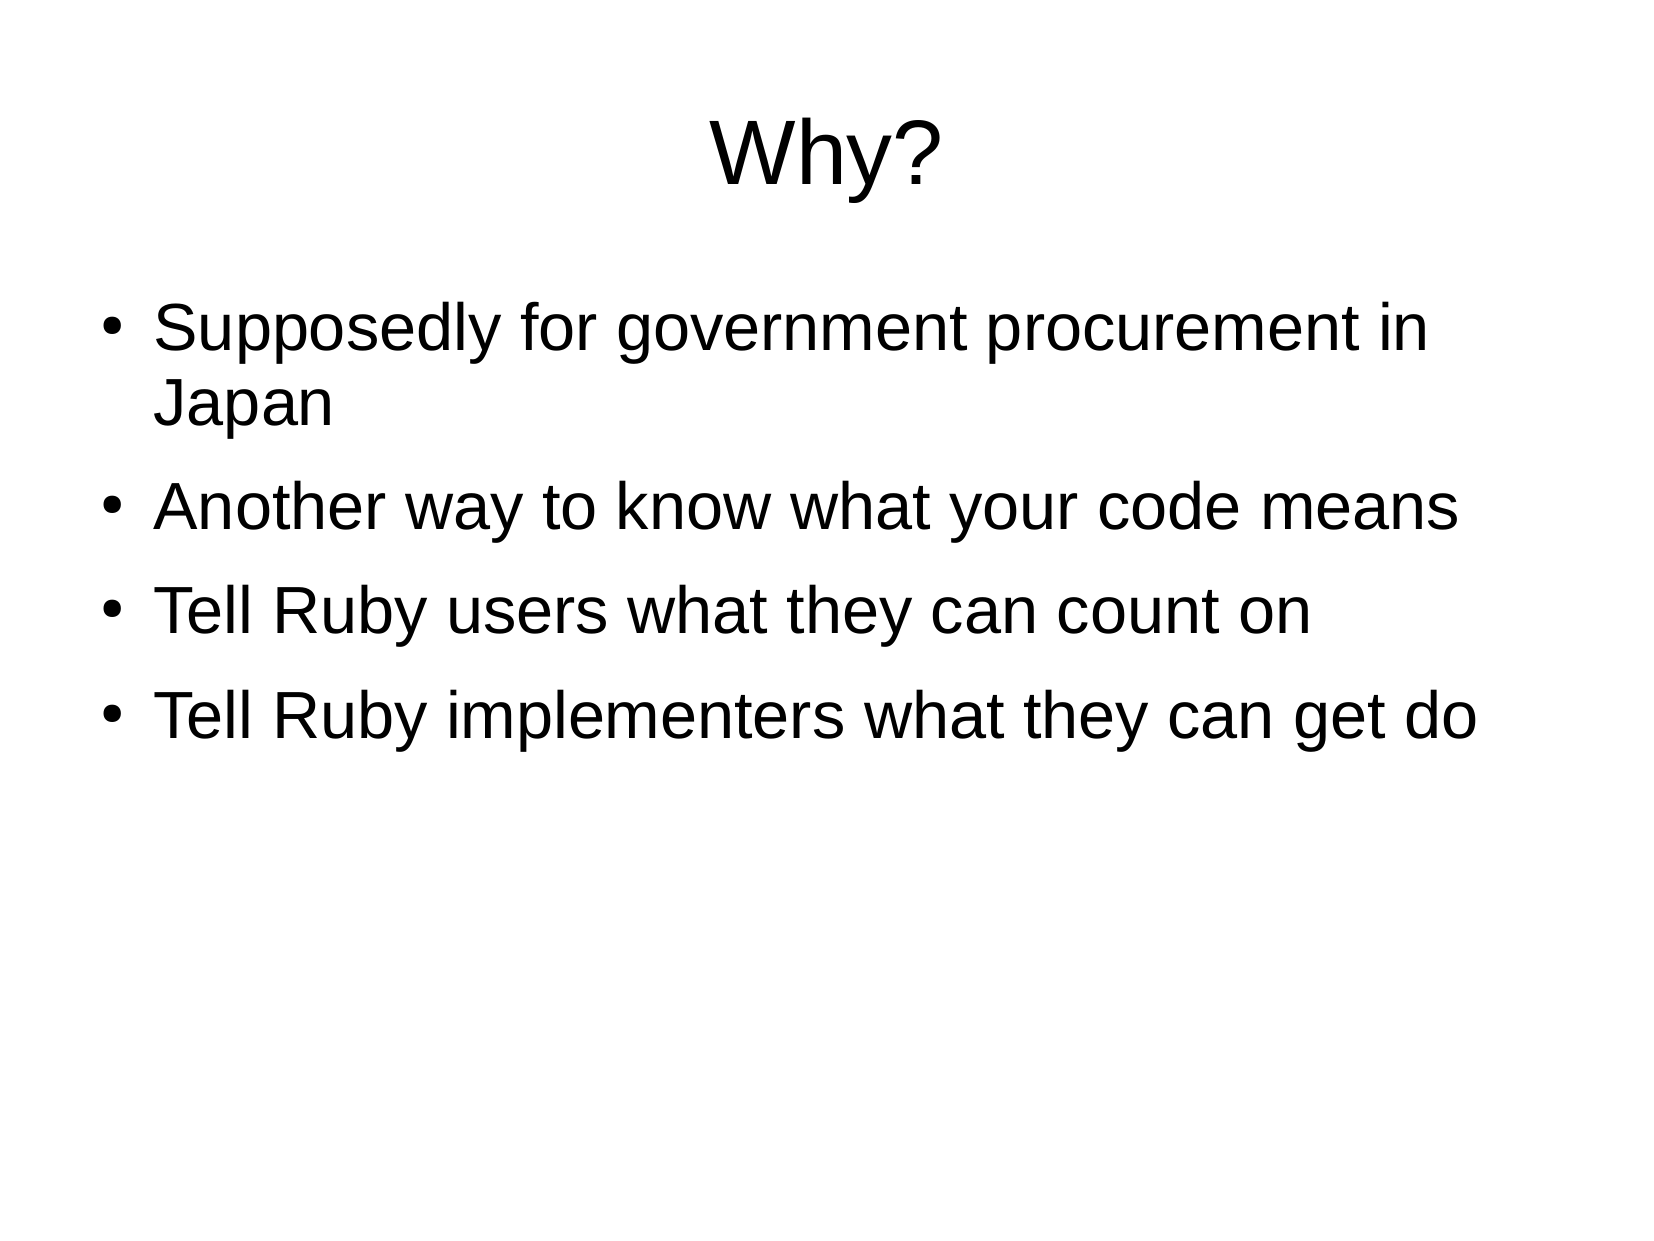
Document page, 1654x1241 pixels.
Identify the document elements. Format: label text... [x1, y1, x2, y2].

title Why? [82, 49, 1571, 257]
list Supposedly for government procurement in Japan Another way to know what your code means Tell Ruby users what they can count on Tell Ruby implementers what they can get do [82, 290, 1571, 1010]
